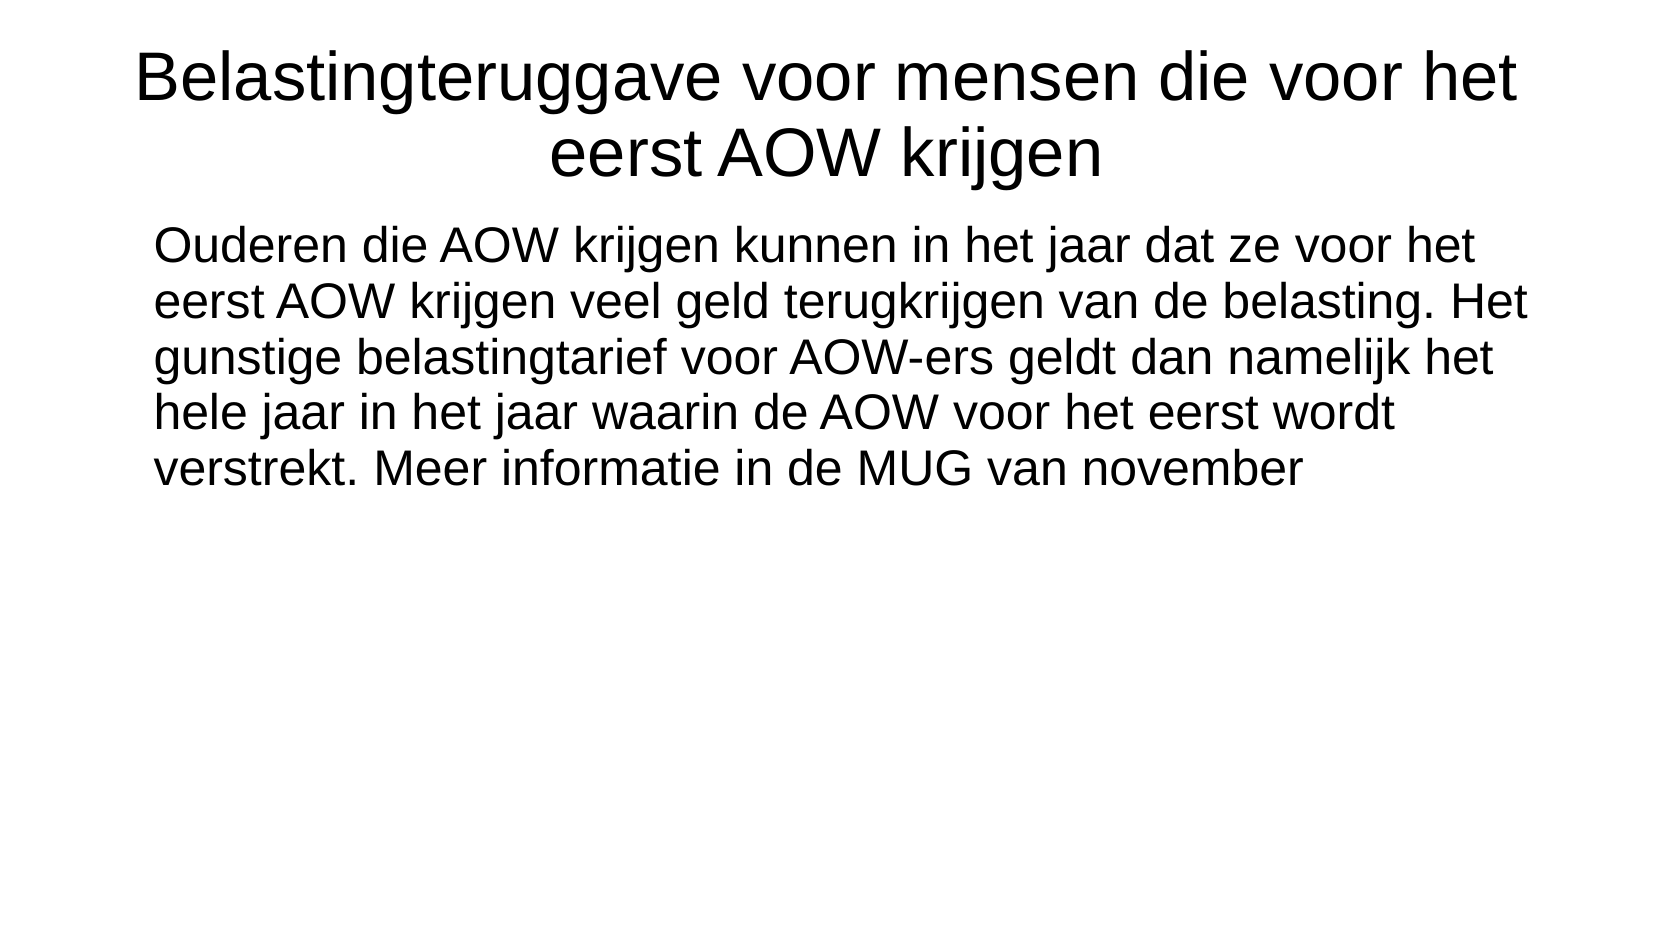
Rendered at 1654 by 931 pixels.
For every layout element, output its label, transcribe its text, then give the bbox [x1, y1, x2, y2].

title Belastingteruggave voor mensen die voor het eerst AOW krijgen [82, 37, 1571, 193]
list Ouderen die AOW krijgen kunnen in het jaar dat ze voor het eerst AOW krijgen veel geld terugkrijgen van de belasting. Het gunstige belastingtarief voor AOW-ers geldt dan namelijk het hele jaar in het jaar waarin de AOW voor het eerst wordt verstrekt. Meer informatie in de MUG van november [82, 217, 1571, 758]
